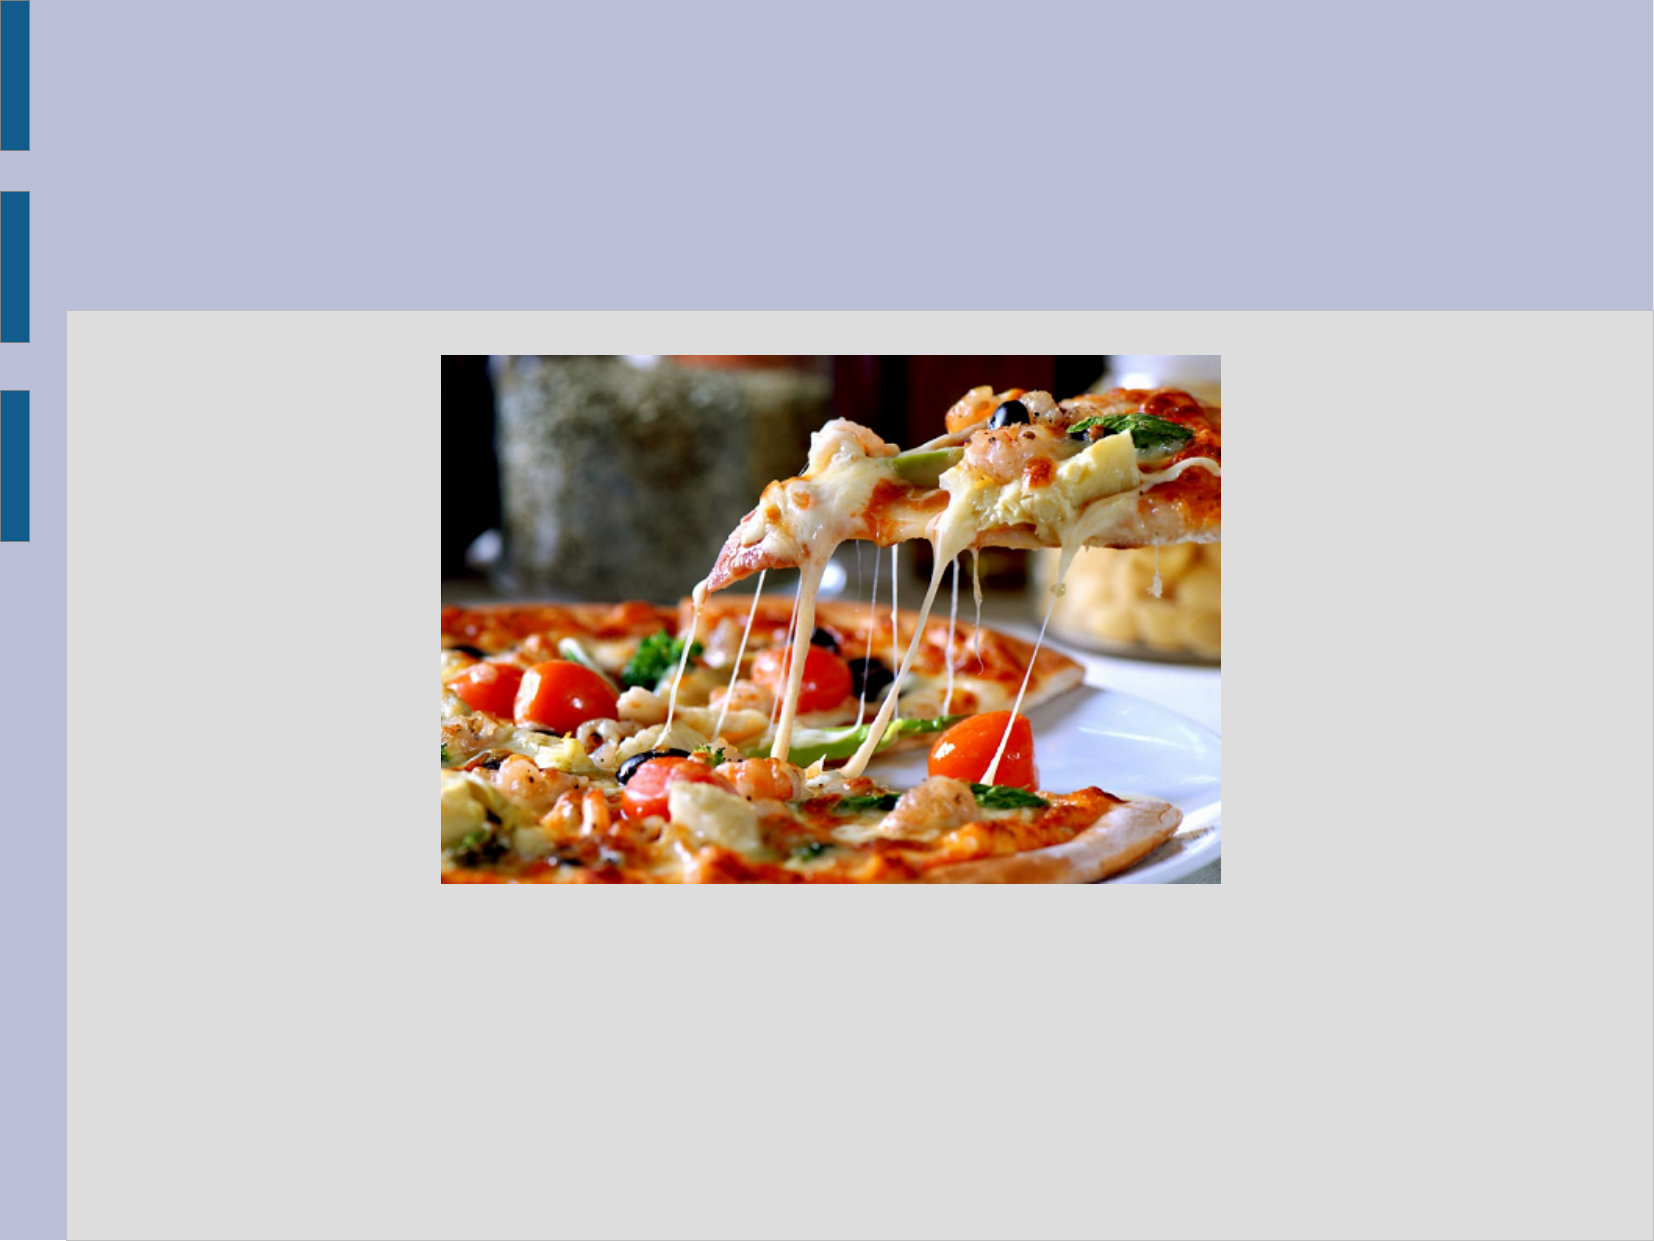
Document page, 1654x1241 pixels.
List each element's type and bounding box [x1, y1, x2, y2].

picture [441, 355, 1221, 885]
